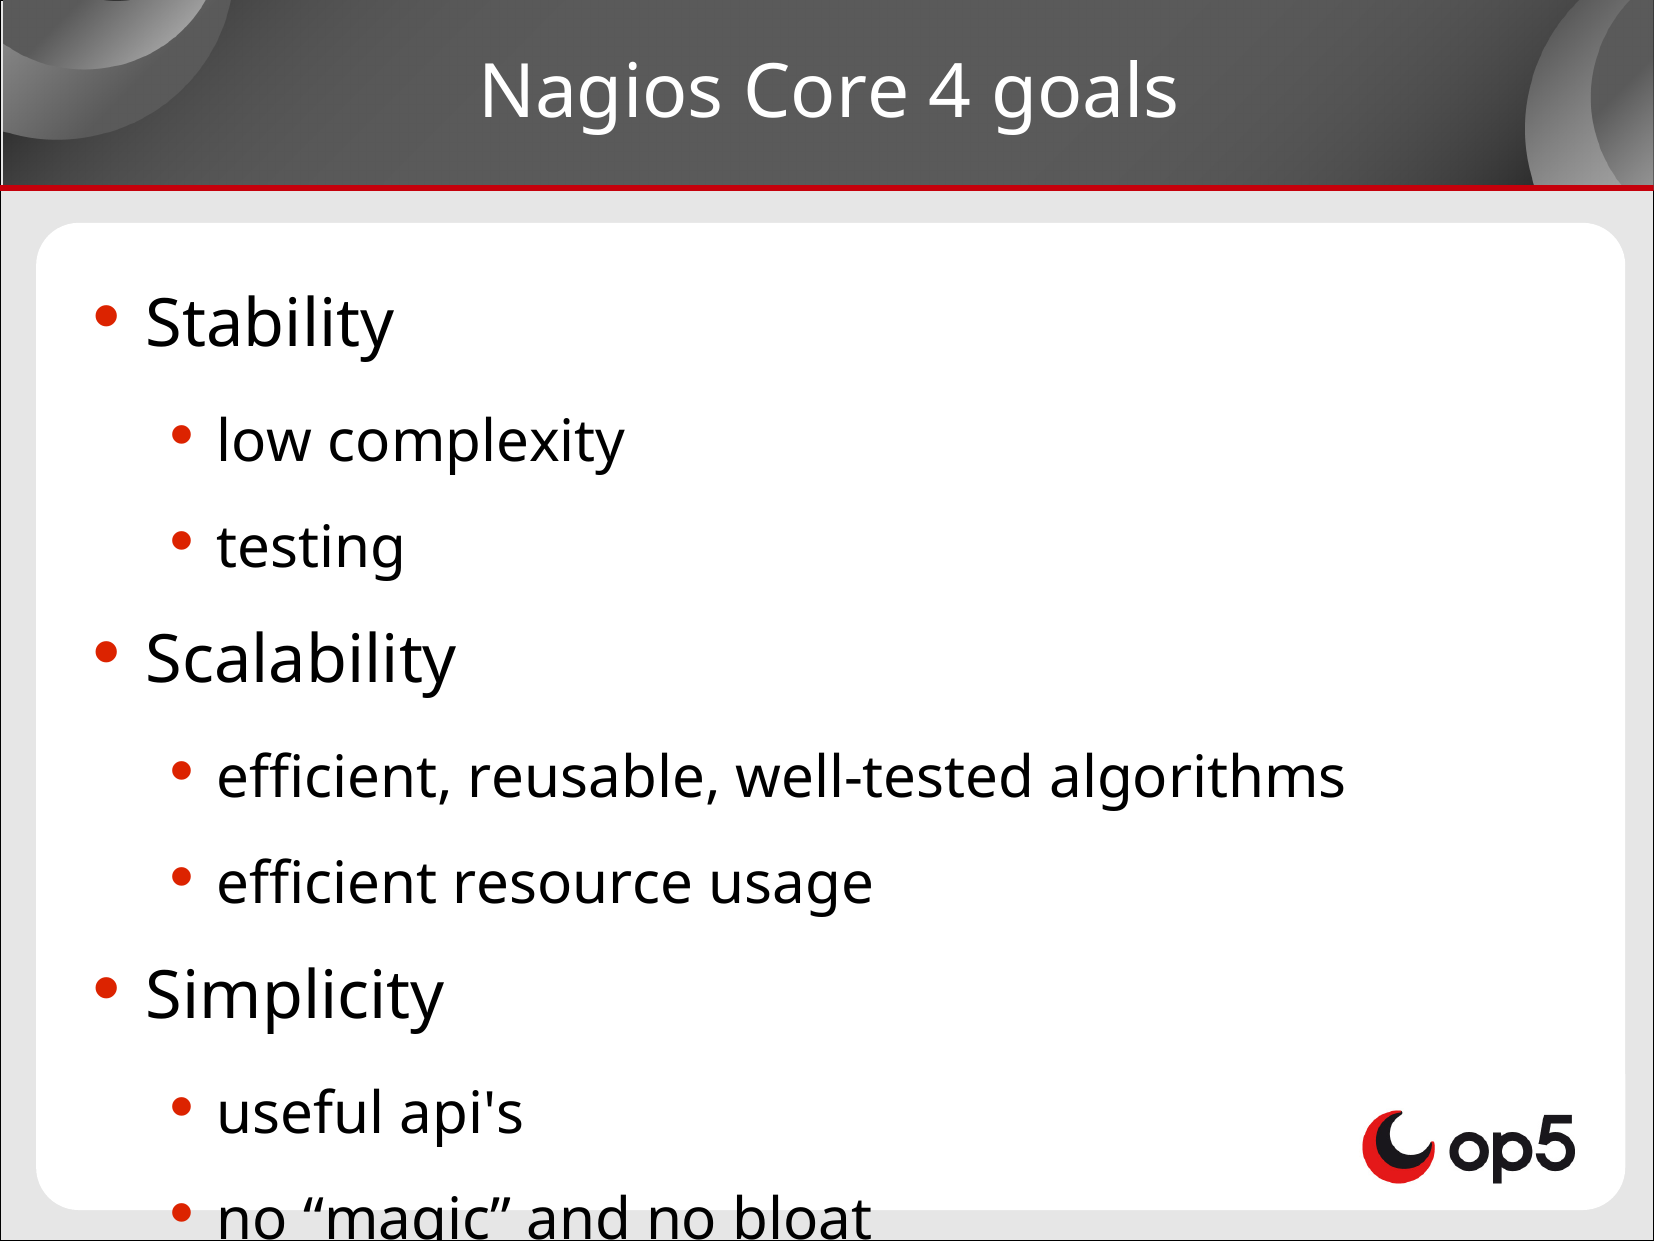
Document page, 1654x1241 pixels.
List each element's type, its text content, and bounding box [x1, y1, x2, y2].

picture [3, 0, 1654, 185]
title Nagios Core 4 goals [88, 0, 1571, 175]
picture [1350, 1103, 1587, 1191]
list Stability low complexity testing Scalability efficient, reusable, well-tested algorithms efficient resource usage Simplicity useful api's no “magic” and no bloat [75, 271, 1557, 1163]
